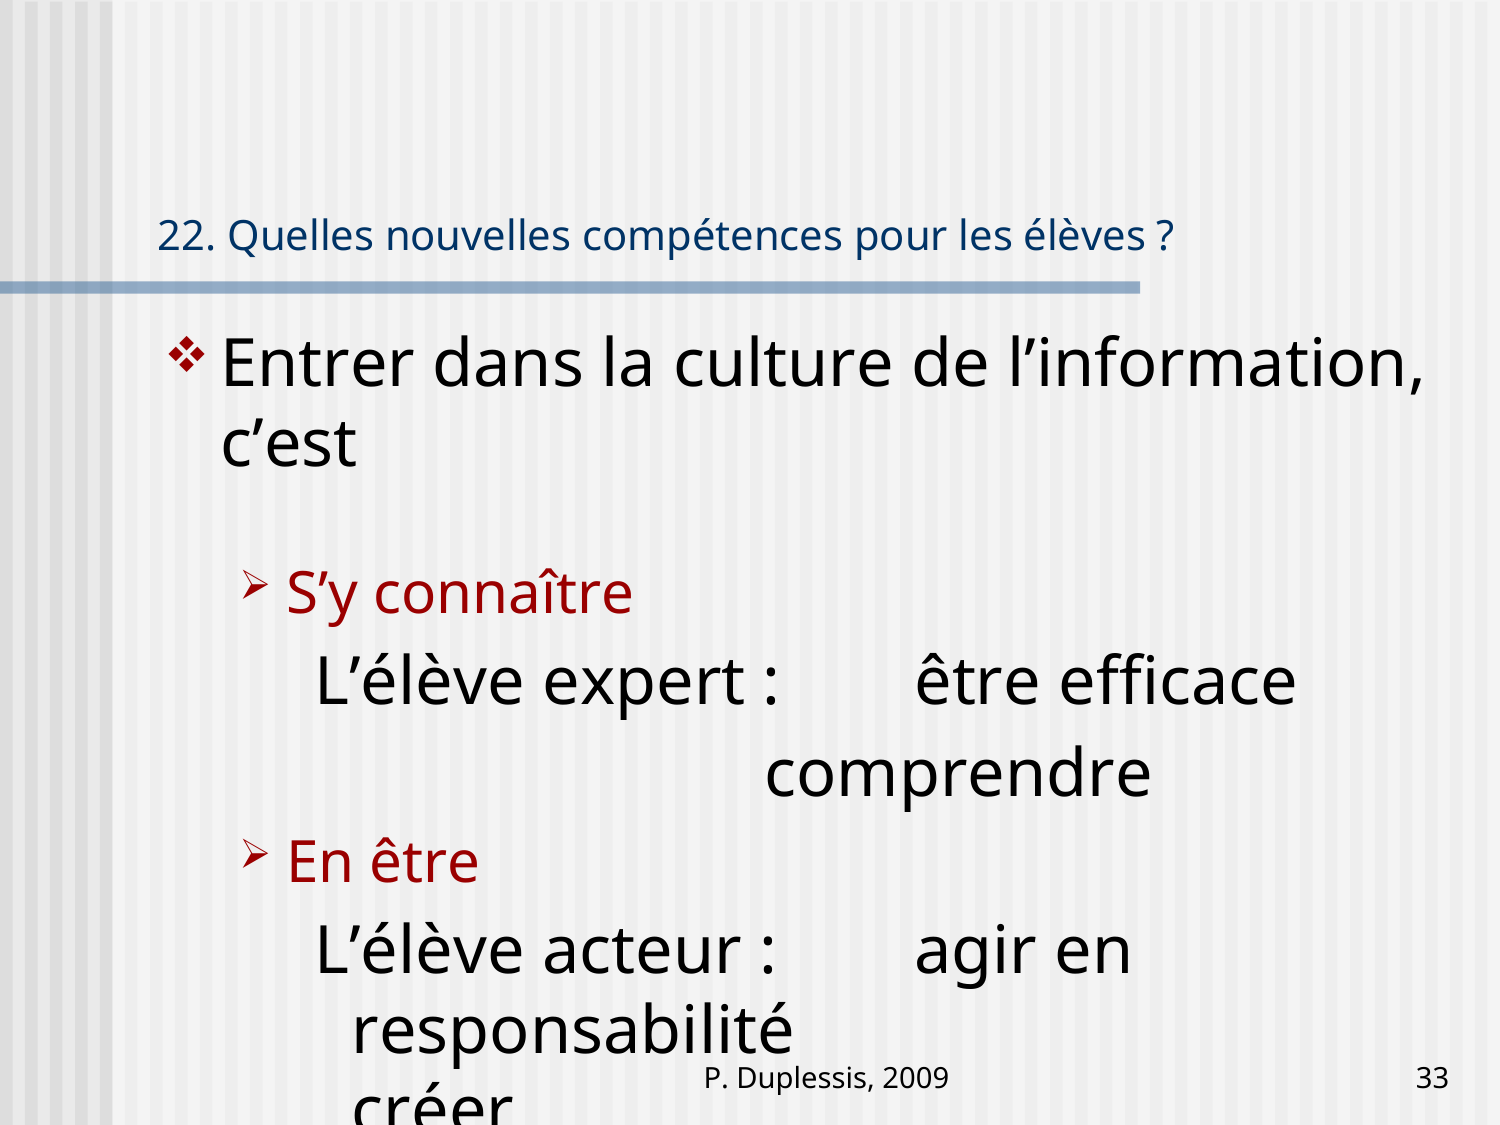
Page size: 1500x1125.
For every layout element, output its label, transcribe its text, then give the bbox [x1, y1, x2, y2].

list Entrer dans la culture de l’information, c’est S’y connaître L’élève expert : être efficace comprendre En être L’élève acteur : agir en responsabilité créer [149, 312, 1481, 1125]
title 22. Quelles nouvelles compétences pour les élèves ? [142, 200, 1482, 267]
